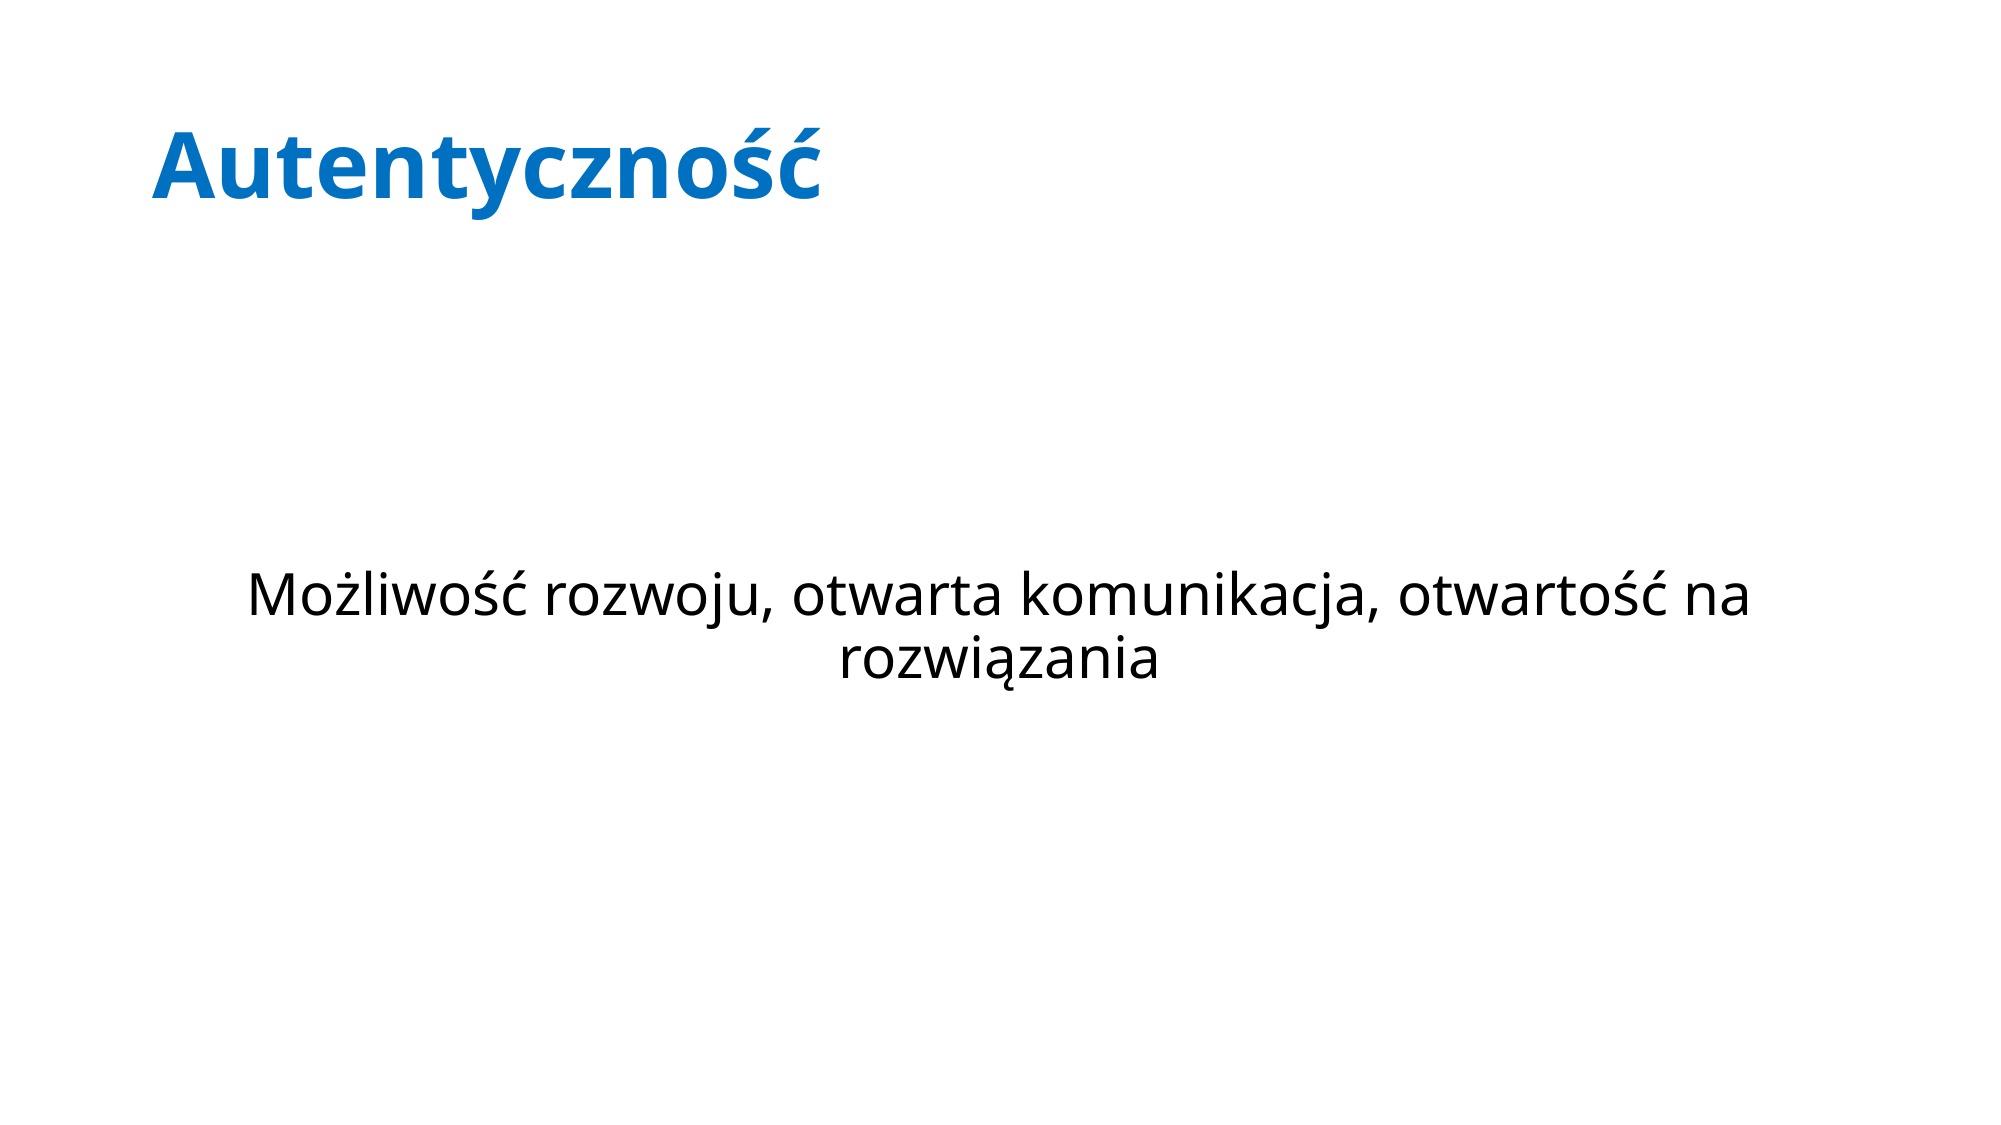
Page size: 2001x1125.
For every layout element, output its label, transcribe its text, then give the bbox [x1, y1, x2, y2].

list Możliwość rozwoju, otwarta komunikacja, otwartość na rozwiązania [137, 299, 1863, 1014]
title Autentyczność [137, 59, 1863, 278]
